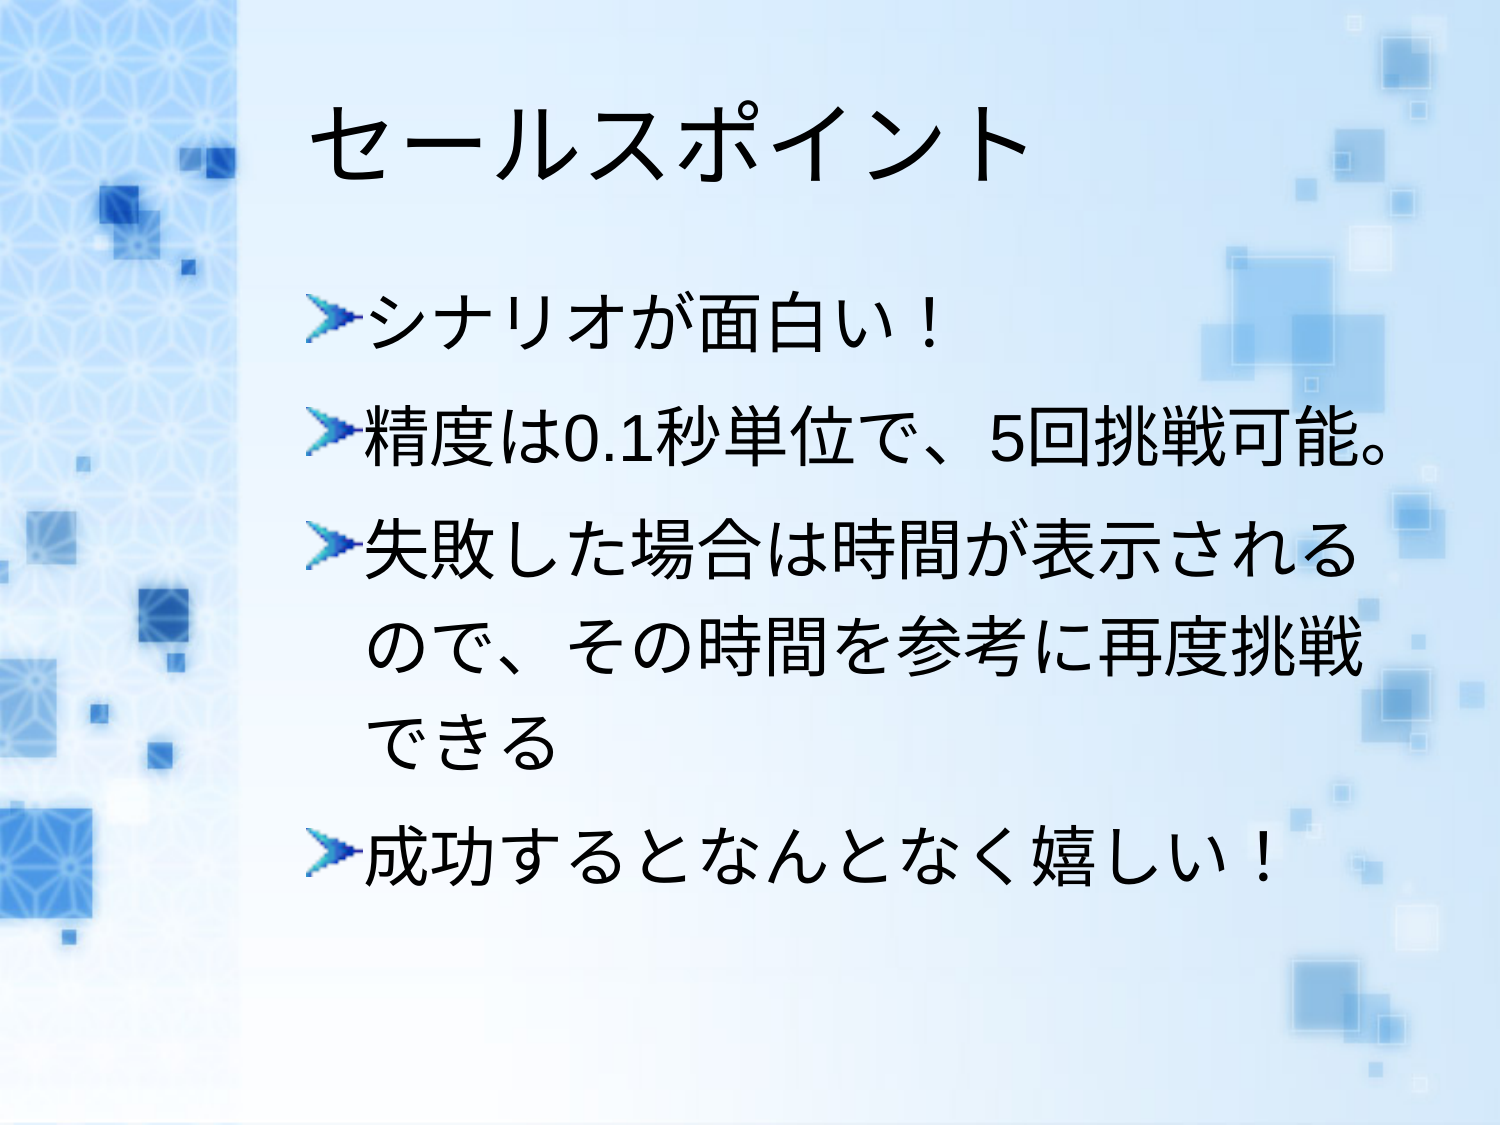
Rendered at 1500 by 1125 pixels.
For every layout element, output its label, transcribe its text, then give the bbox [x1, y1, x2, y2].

list シナリオが面白い！ 精度は0.1秒単位で、5回挑戦可能。 失敗した場合は時間が表示されるので、その時間を参考に再度挑戦できる 成功するとなんとなく嬉しい！ [292, 262, 1426, 1006]
title セールスポイント [292, 45, 1426, 233]
picture [0, 0, 1500, 1125]
